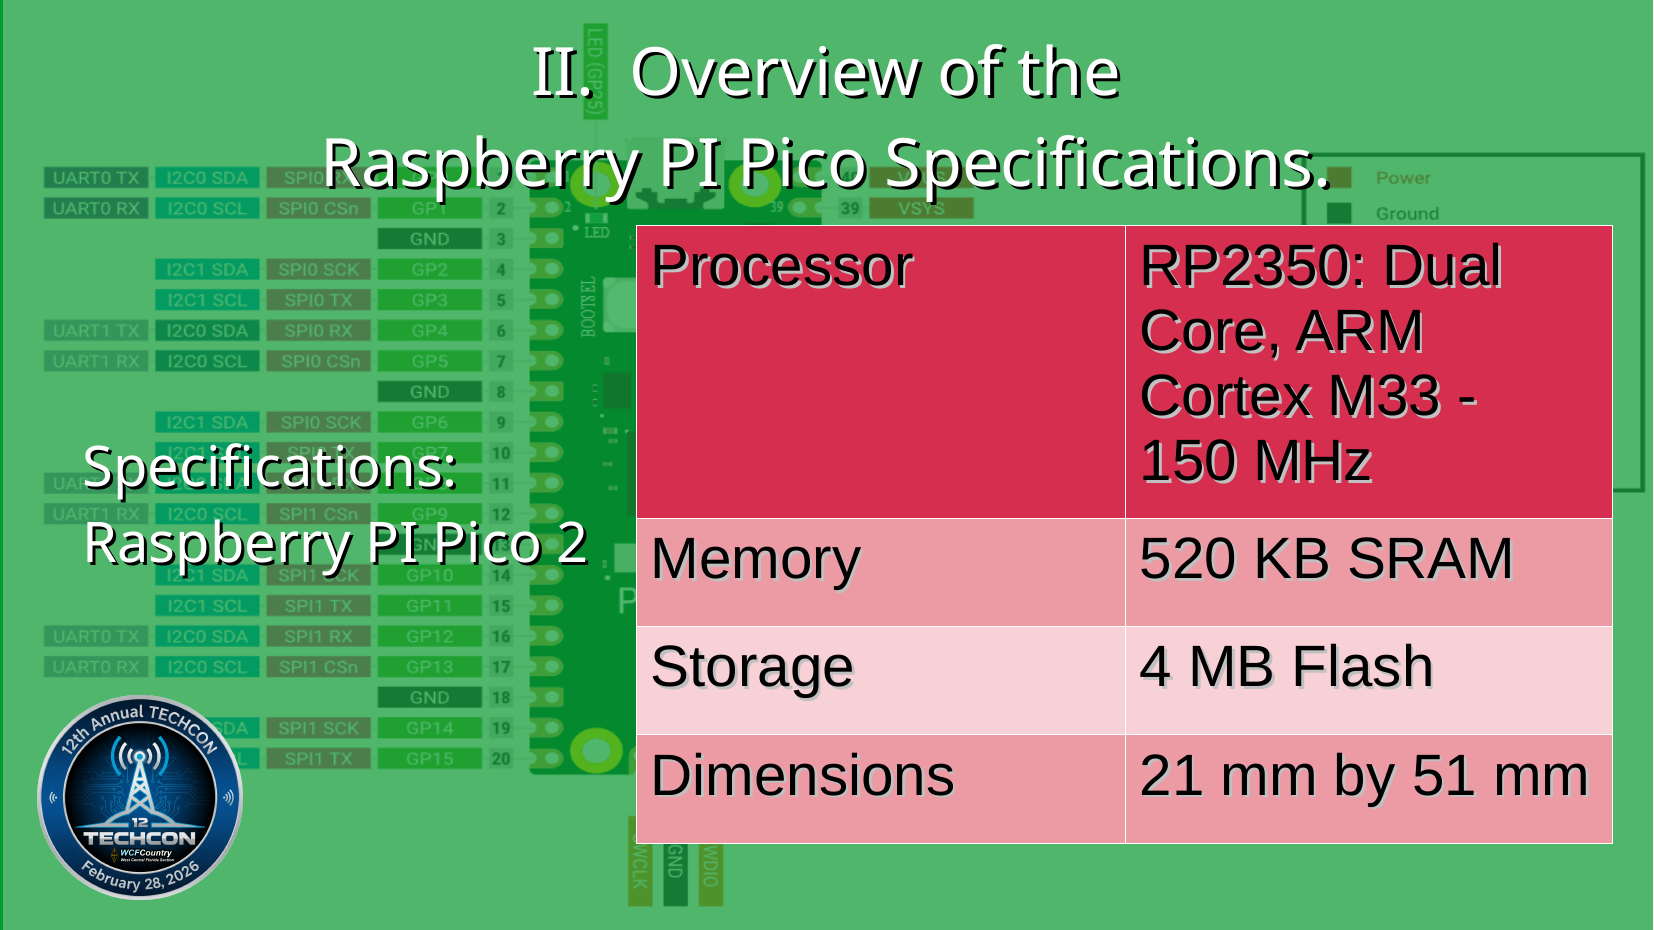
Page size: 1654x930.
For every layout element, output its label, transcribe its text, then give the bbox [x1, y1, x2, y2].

table_header RP2350: Dual Core, ARM Cortex M33 - 150 MHz [1126, 226, 1612, 518]
list Specifications: Raspberry PI Pico 2 [82, 405, 601, 601]
picture [37, 695, 243, 900]
table_cell Memory [637, 519, 1125, 626]
table_cell 4 MB Flash [1126, 627, 1612, 734]
table_cell Dimensions [637, 735, 1125, 843]
table_header Processor [637, 226, 1125, 518]
table_cell 520 KB SRAM [1126, 519, 1612, 626]
title II. Overview of the Raspberry PI Pico Specifications. [82, 37, 1571, 193]
table_cell Storage [637, 627, 1125, 734]
table_cell 21 mm by 51 mm [1126, 735, 1612, 843]
